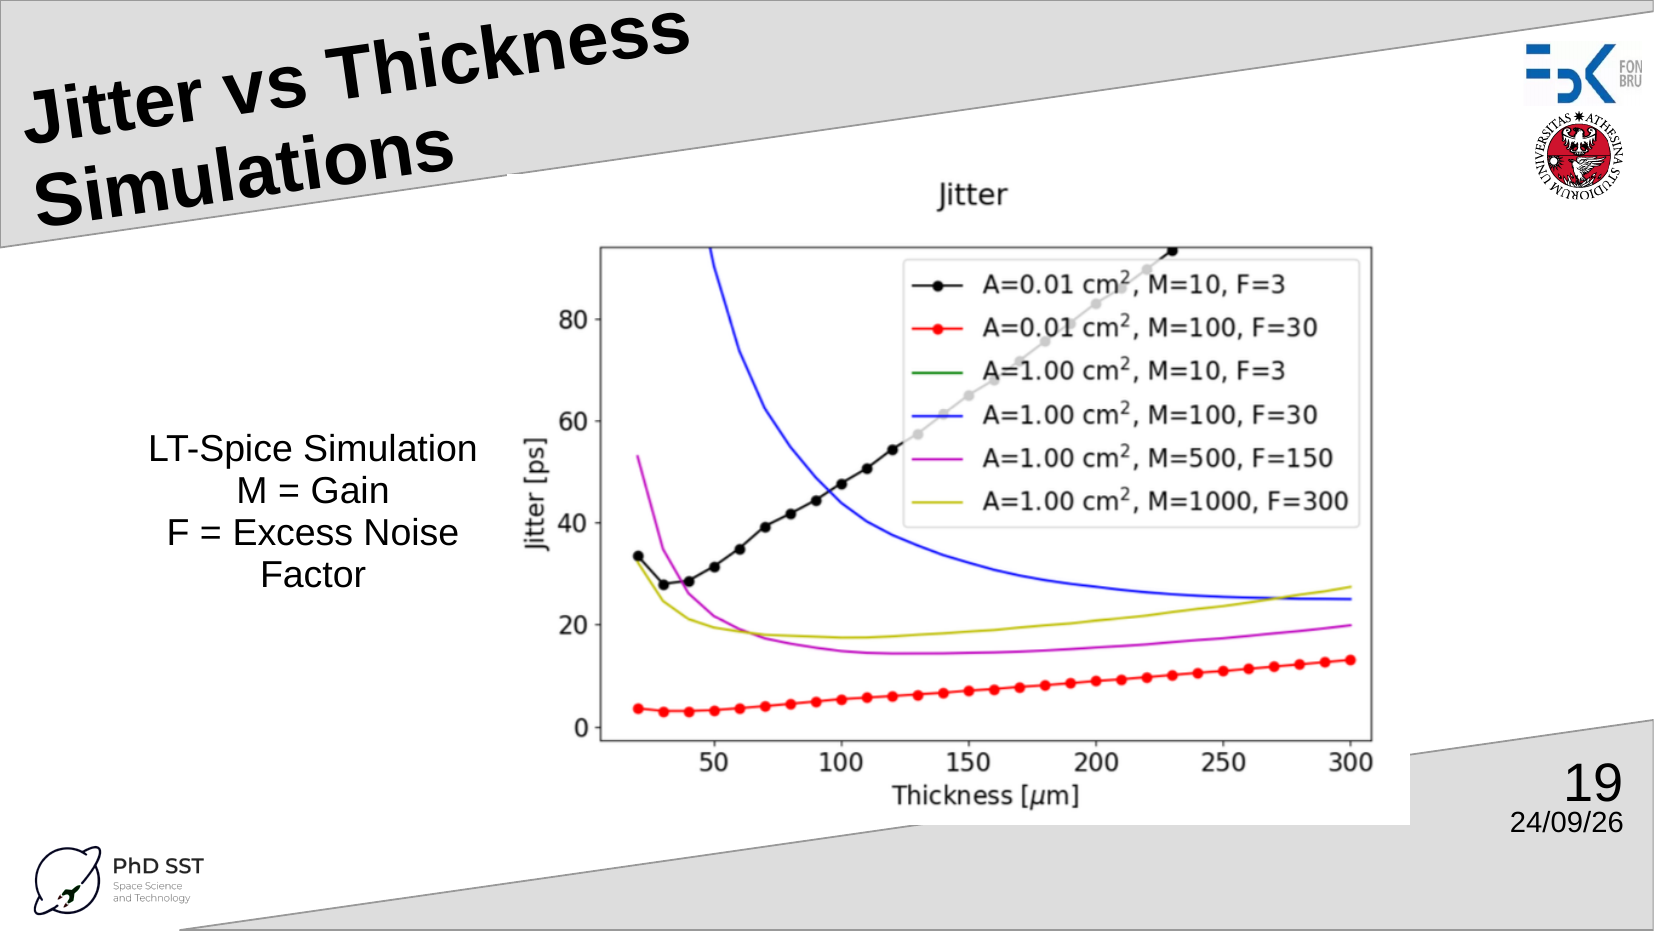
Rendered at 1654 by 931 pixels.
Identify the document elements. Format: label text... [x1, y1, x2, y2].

title Jitter vs Thickness Simulations [16, 0, 751, 245]
picture [1523, 41, 1642, 106]
text_box LT-Spice Simulation M = Gain F = Excess Noise Factor [118, 420, 508, 604]
picture [1535, 111, 1625, 200]
picture [29, 840, 207, 916]
picture [507, 174, 1410, 825]
